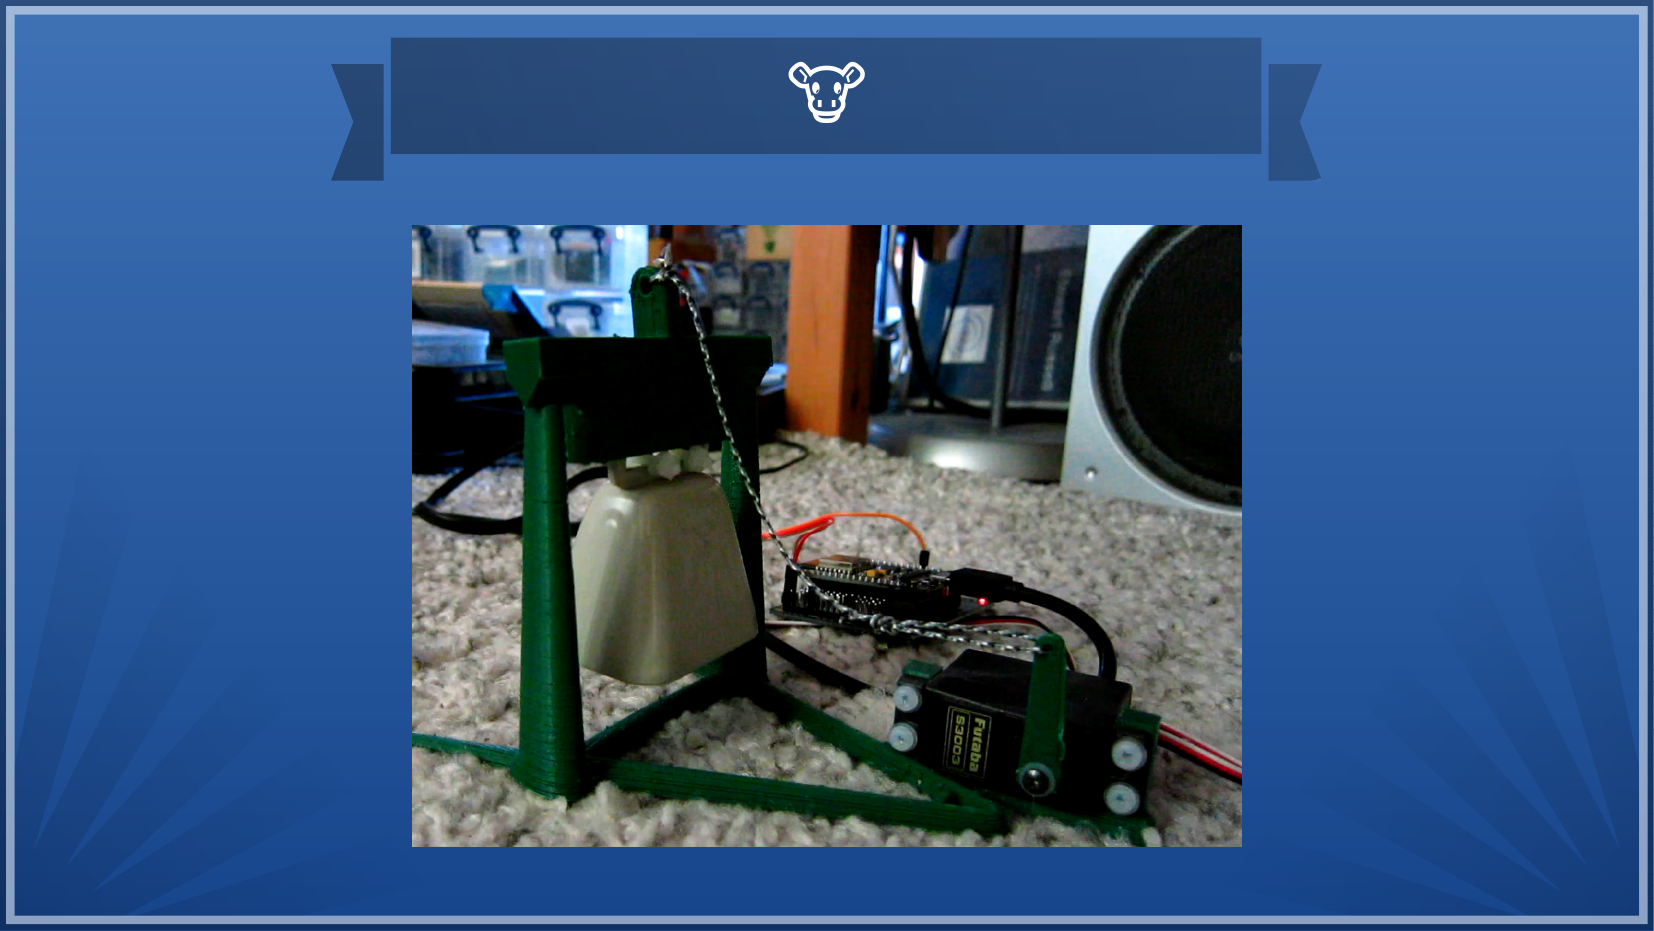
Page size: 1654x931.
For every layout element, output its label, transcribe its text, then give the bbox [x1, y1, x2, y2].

text_box [411, 224, 1243, 848]
title 🐮🔔 [389, 35, 1264, 154]
